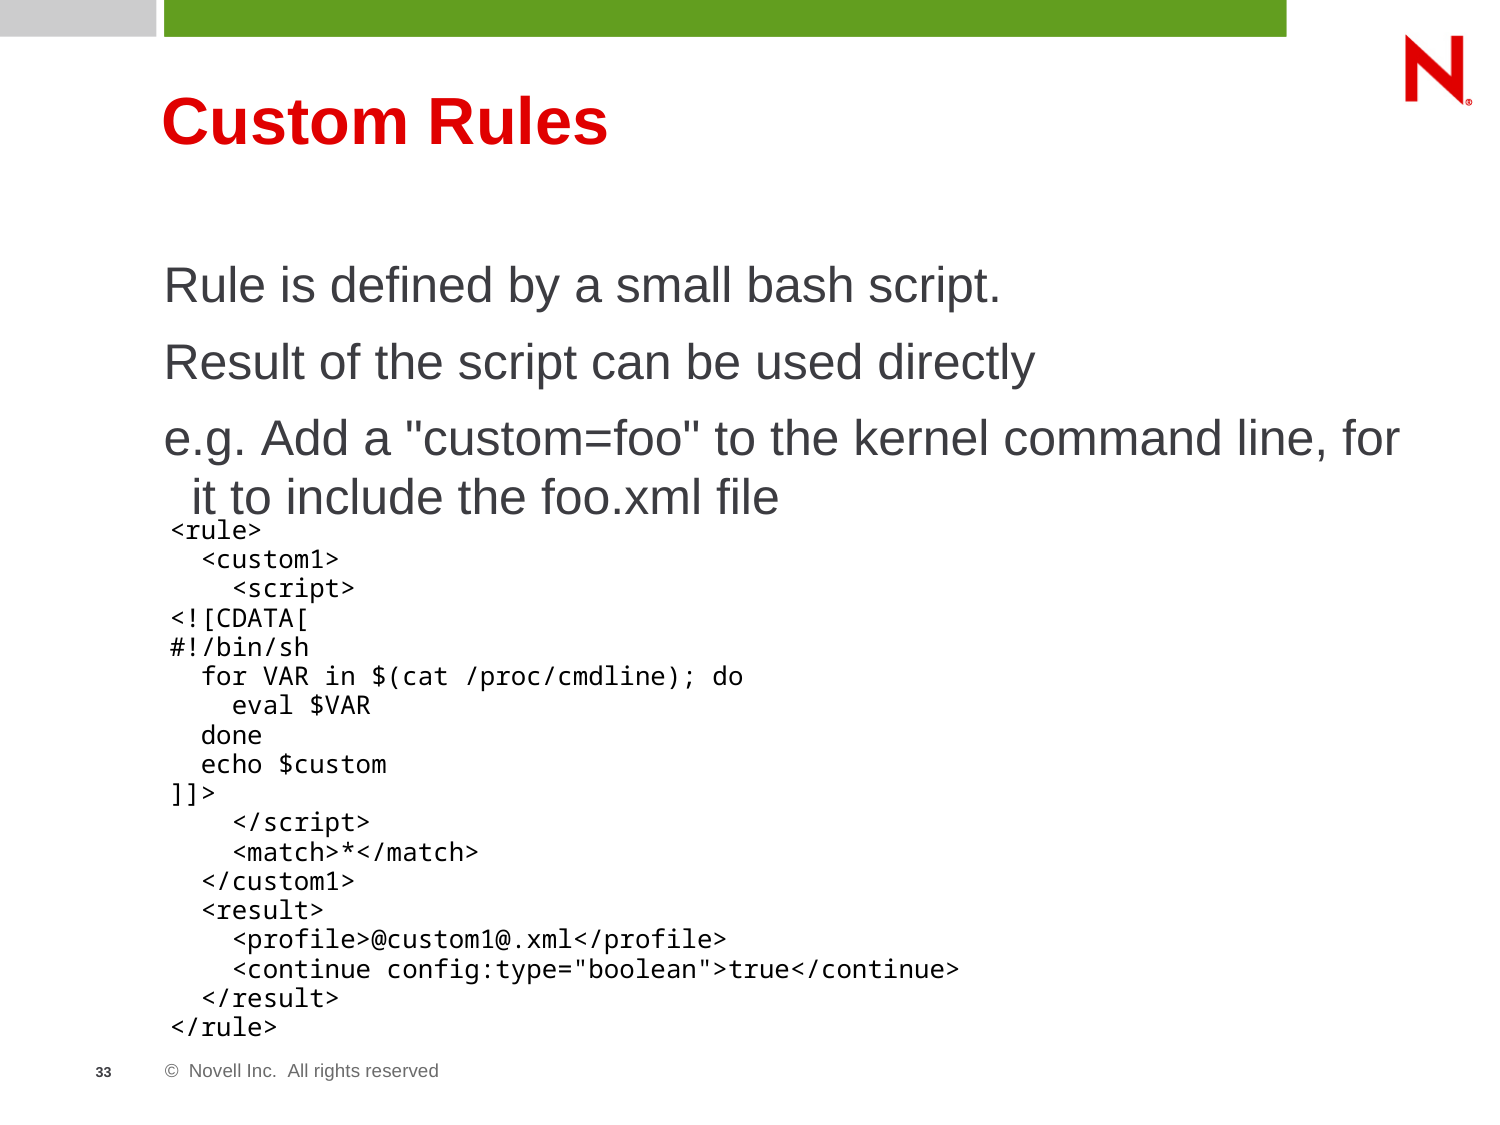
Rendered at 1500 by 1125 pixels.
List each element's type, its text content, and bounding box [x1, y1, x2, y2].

list Rule is defined by a small bash script. Result of the script can be used directly e.g. Add a "custom=foo" to the kernel command line, for it to include the foo.xml file [163, 254, 1404, 986]
title Custom Rules [161, 41, 1383, 205]
chart [168, 518, 1404, 1037]
picture [1403, 32, 1473, 107]
